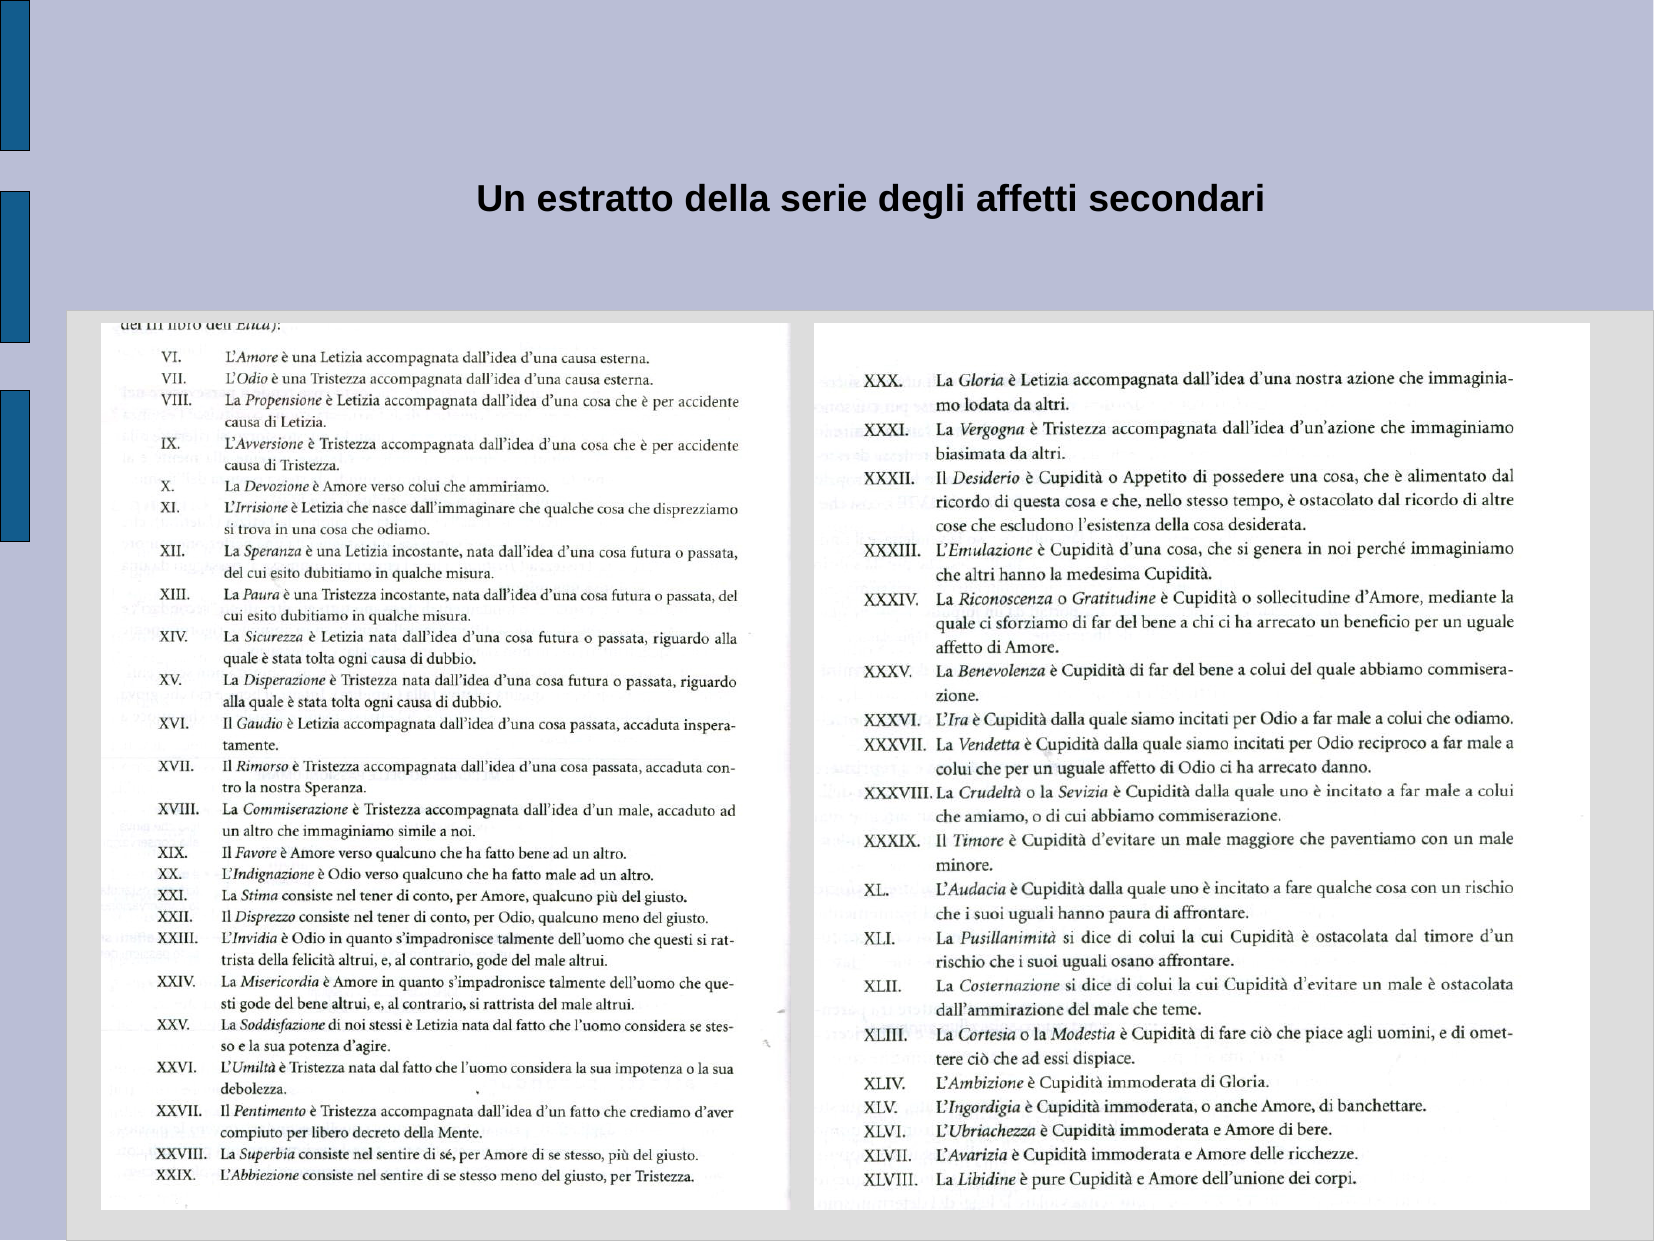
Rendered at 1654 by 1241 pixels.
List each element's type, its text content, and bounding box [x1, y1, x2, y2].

picture [101, 323, 791, 1210]
title [121, 91, 1534, 299]
text_box Un estratto della serie degli affetti secondari [354, 177, 1388, 221]
picture [814, 323, 1590, 1210]
